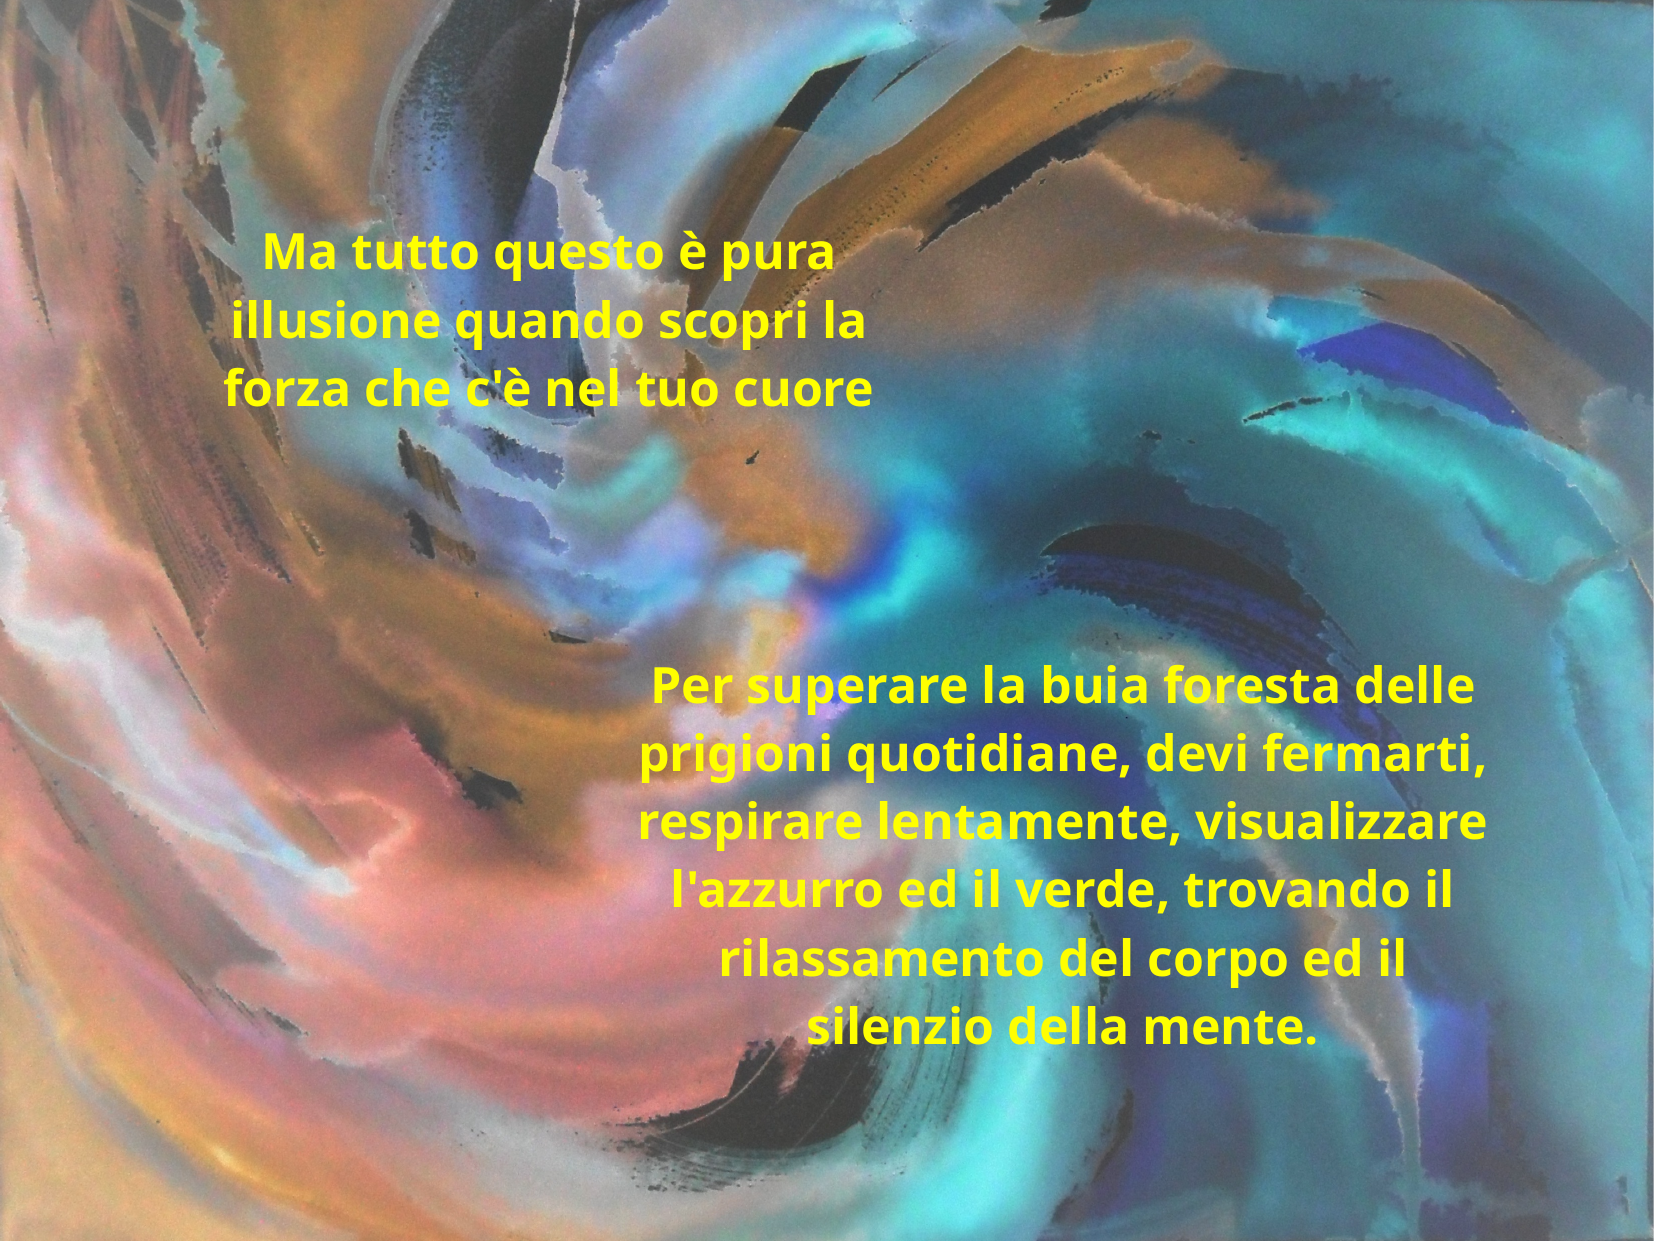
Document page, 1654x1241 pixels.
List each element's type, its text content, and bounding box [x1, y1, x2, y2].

picture [0, 0, 1654, 1241]
list Per superare la buia foresta delle prigioni quotidiane, devi fermarti, respirare lentamente, visualizzare l'azzurro ed il verde, trovando il rilassamento del corpo ed il silenzio della mente. [620, 649, 1506, 1102]
title Ma tutto questo è pura illusione quando scopri la forza che c'è nel tuo cuore [177, 144, 922, 562]
